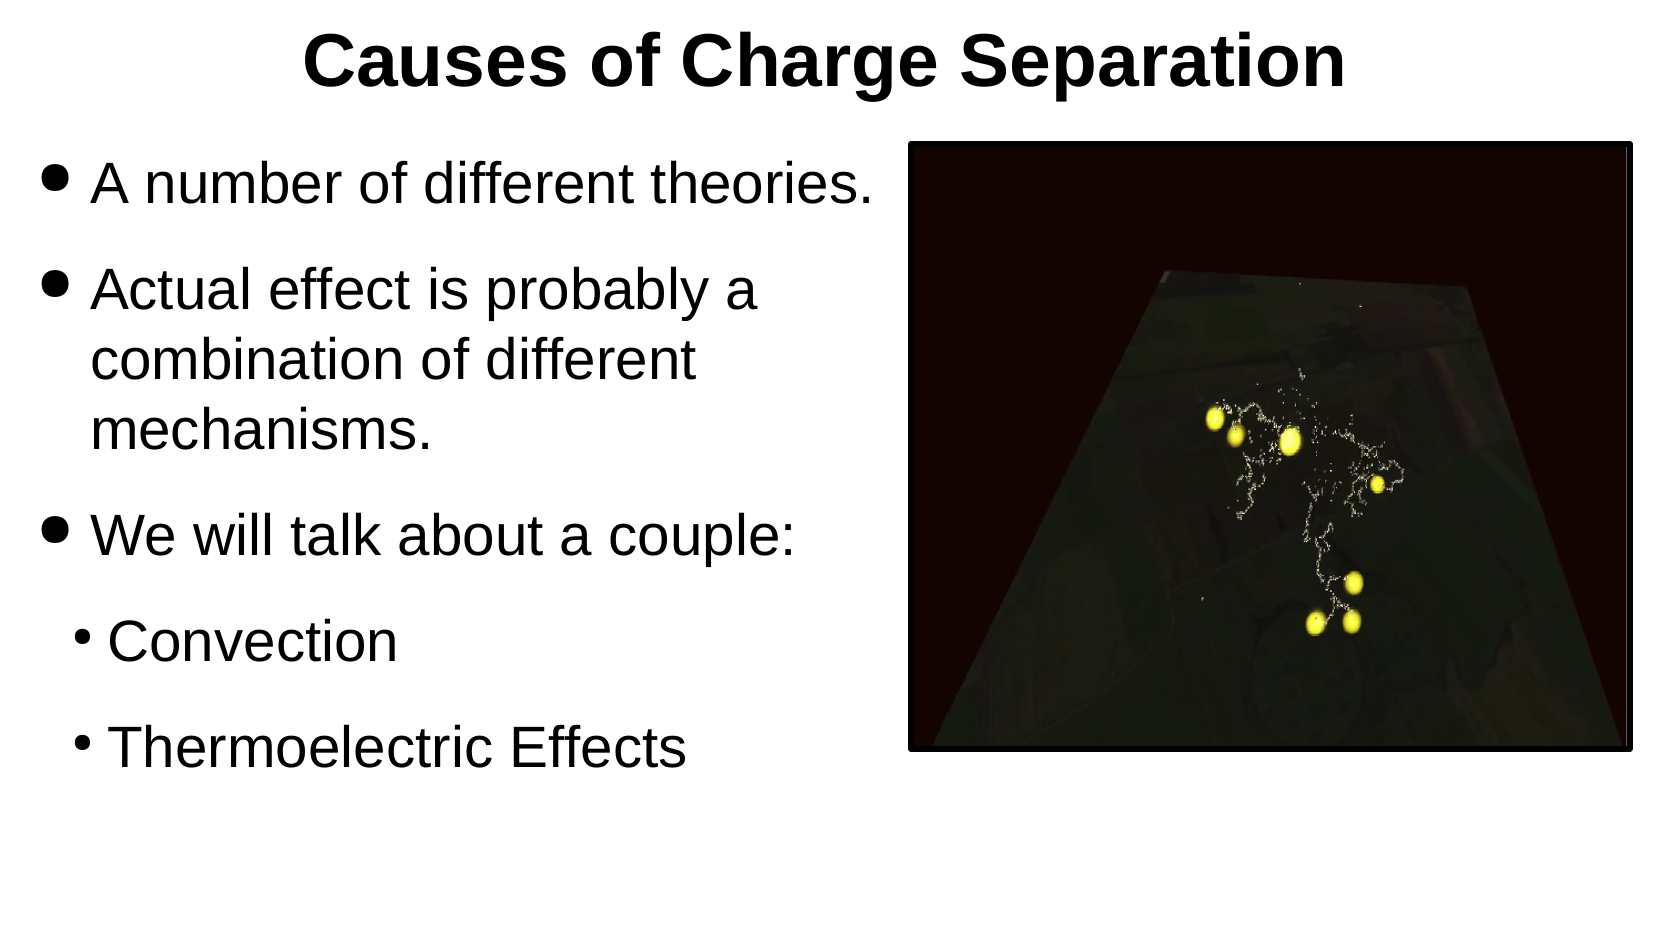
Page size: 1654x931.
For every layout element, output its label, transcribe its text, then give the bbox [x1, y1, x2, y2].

title Causes of Charge Separation [0, 5, 1654, 107]
text_box A number of different theories. Actual effect is probably a combination of different mechanisms. We will talk about a couple: Convection Thermoelectric Effects [21, 138, 918, 787]
picture [913, 147, 1627, 746]
